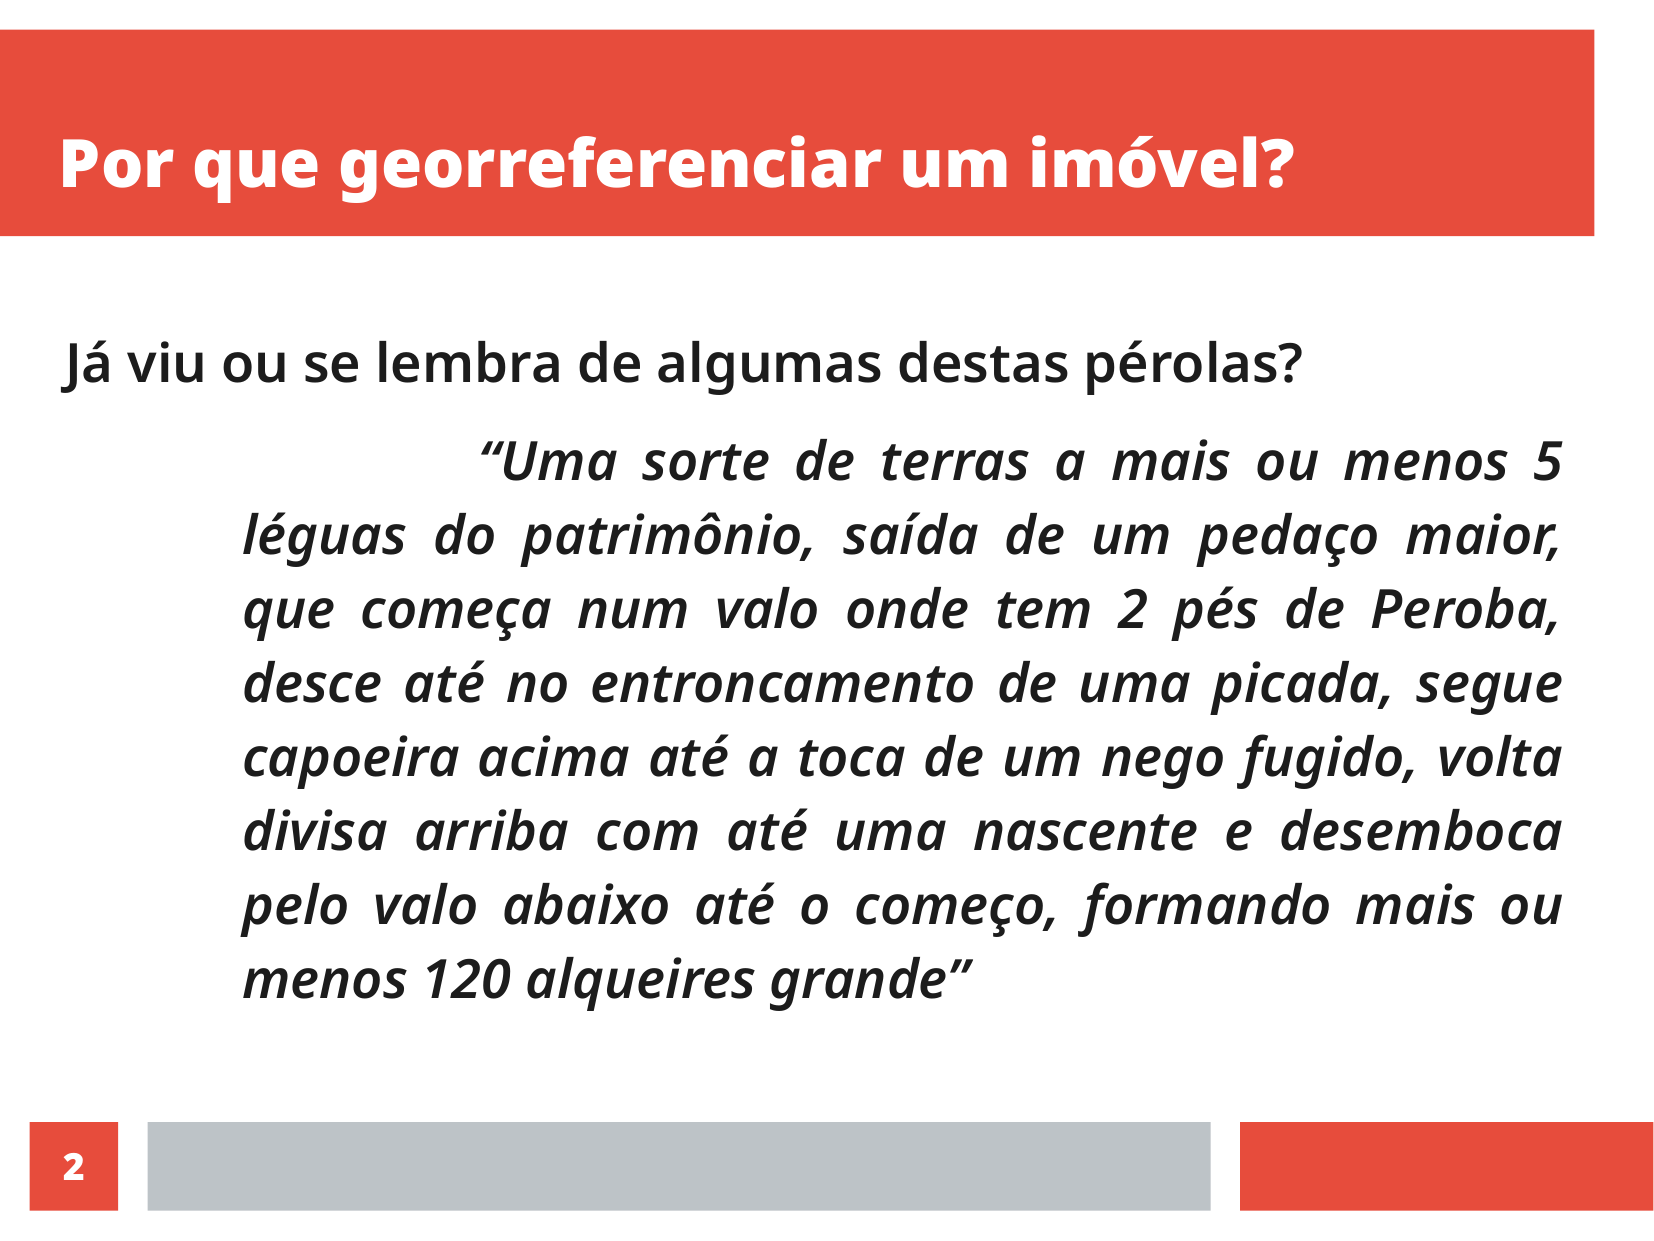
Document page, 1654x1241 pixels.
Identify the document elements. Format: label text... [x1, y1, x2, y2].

list Já viu ou se lembra de algumas destas pérolas? “Uma sorte de terras a mais ou menos 5 léguas do patrimônio, saída de um pedaço maior, que começa num valo onde tem 2 pés de Peroba, desce até no entroncamento de uma picada, segue capoeira acima até a toca de um nego fugido, volta divisa arriba com até uma nascente e desemboca pelo valo abaixo até o começo, formando mais ou menos 120 alqueires grande” [65, 324, 1565, 1093]
title Por que georreferenciar um imóvel? [59, 59, 1595, 207]
